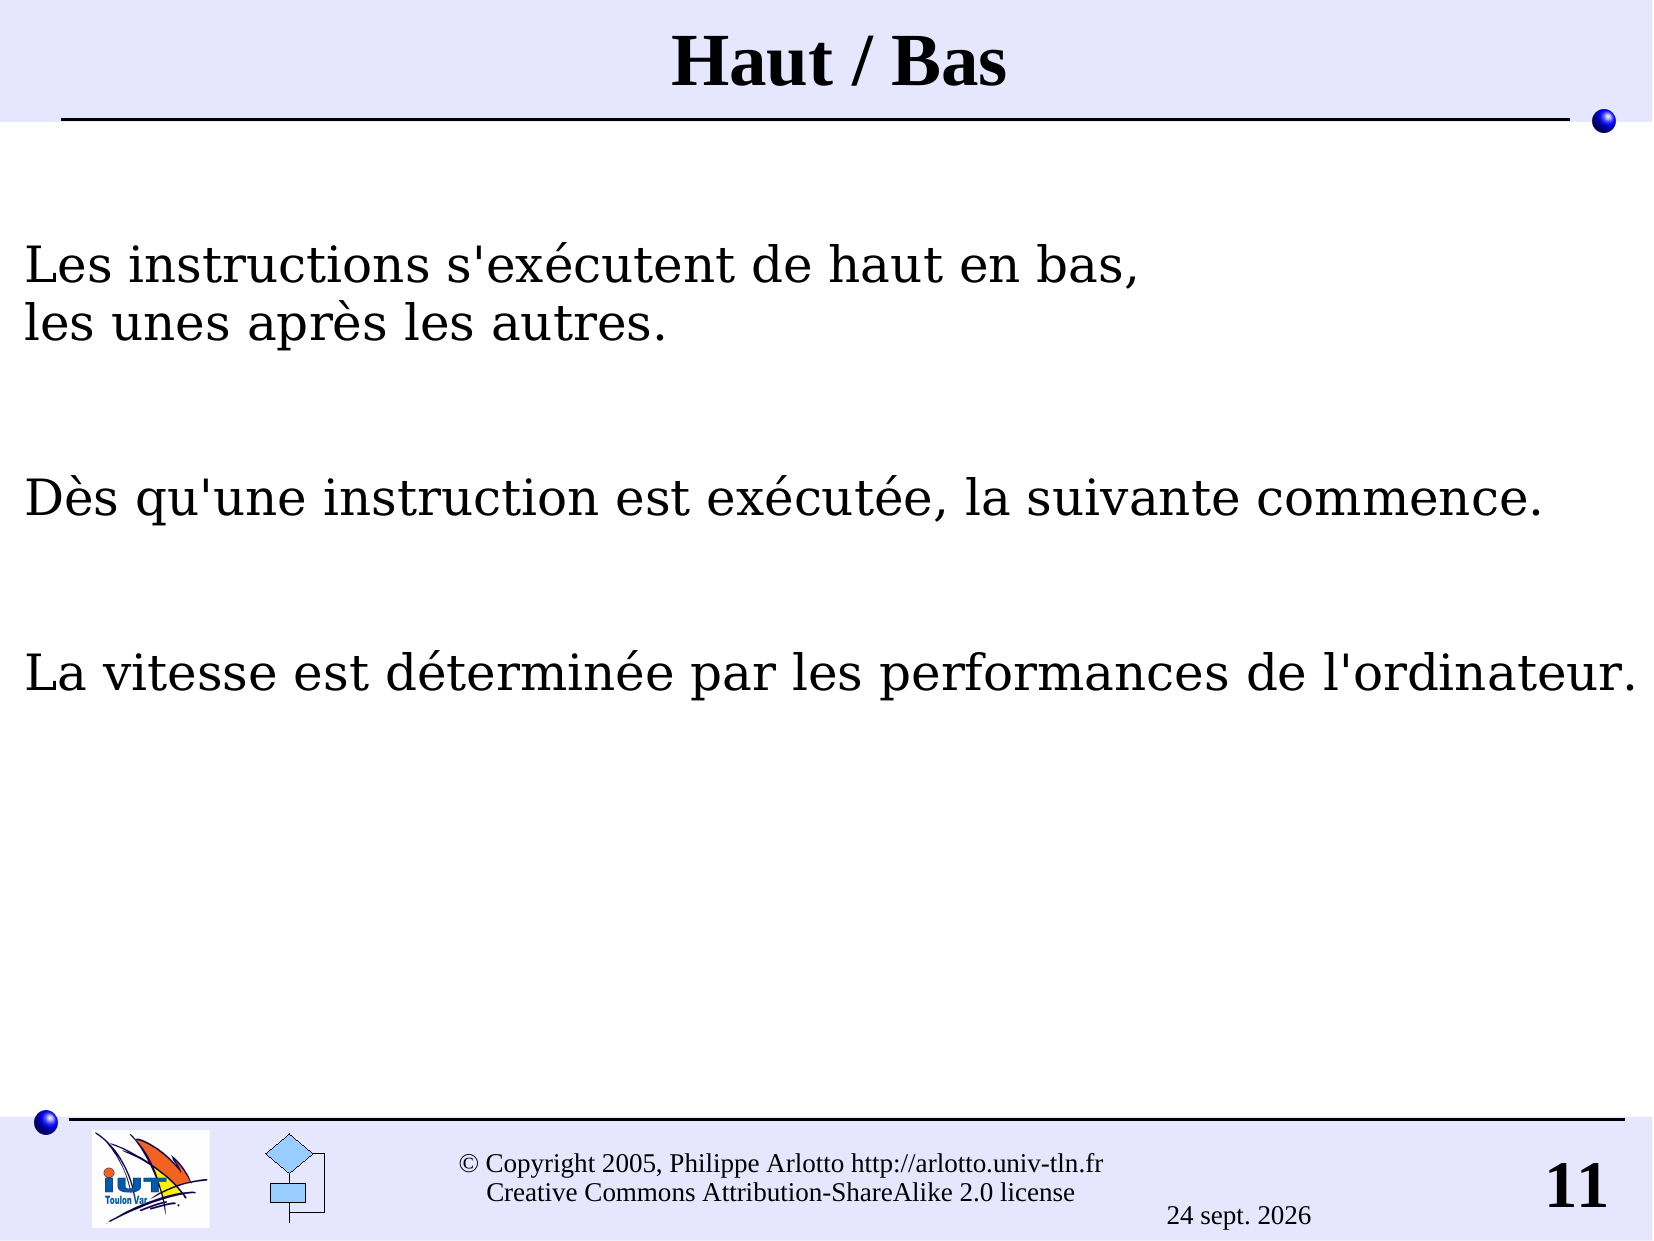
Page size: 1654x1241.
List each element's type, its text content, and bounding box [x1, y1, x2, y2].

title Haut / Bas [95, 14, 1585, 107]
text_box Les instructions s'exécutent de haut en bas, les unes après les autres. Dès qu'une instruction est exécutée, la suivante commence. La vitesse est déterminée par les performances de l'ordinateur. [24, 236, 1653, 761]
